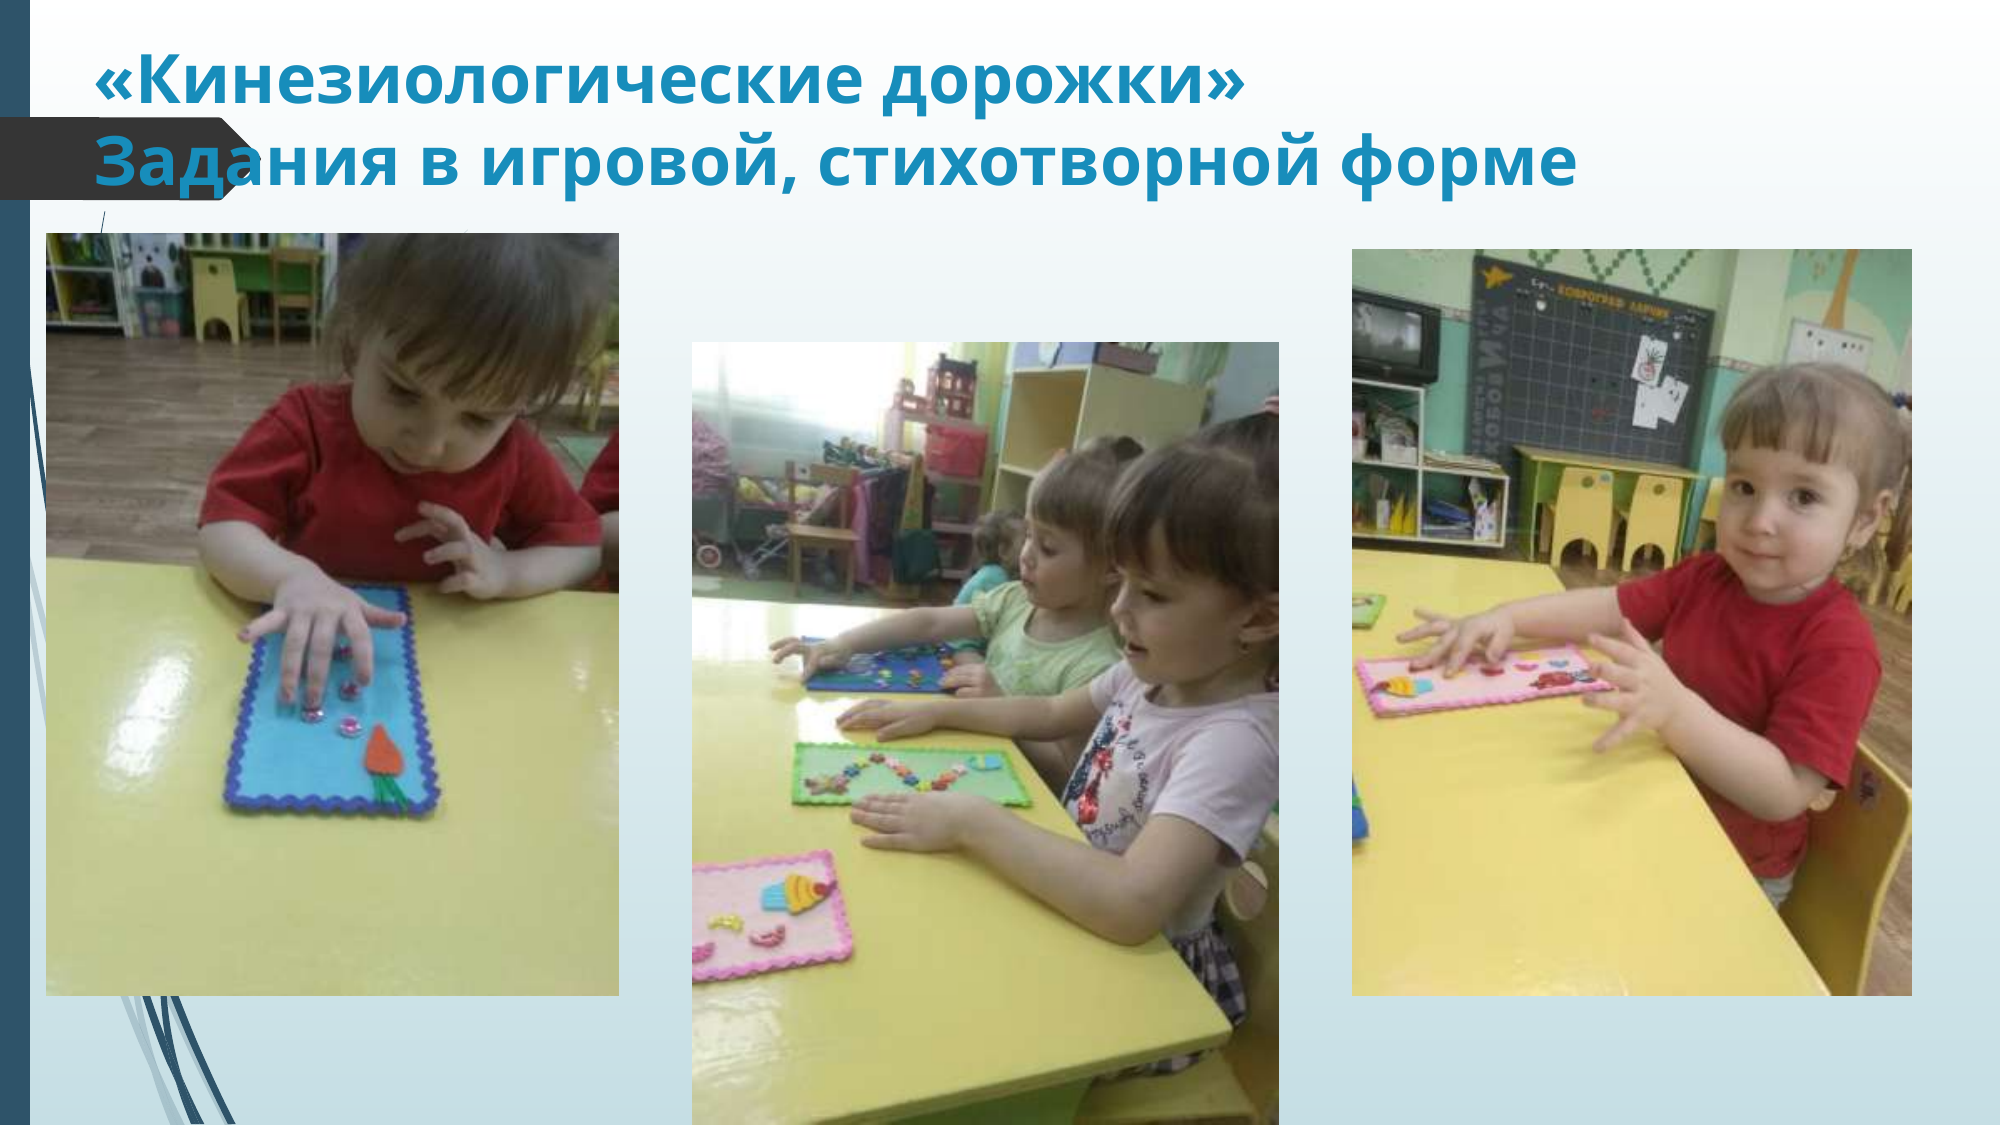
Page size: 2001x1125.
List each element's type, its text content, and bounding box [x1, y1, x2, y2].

picture [46, 233, 619, 996]
picture [1352, 249, 1912, 996]
title «Кинезиологические дорожки» Задания в игровой, стихотворной форме [78, 28, 1598, 234]
picture [692, 342, 1279, 1125]
